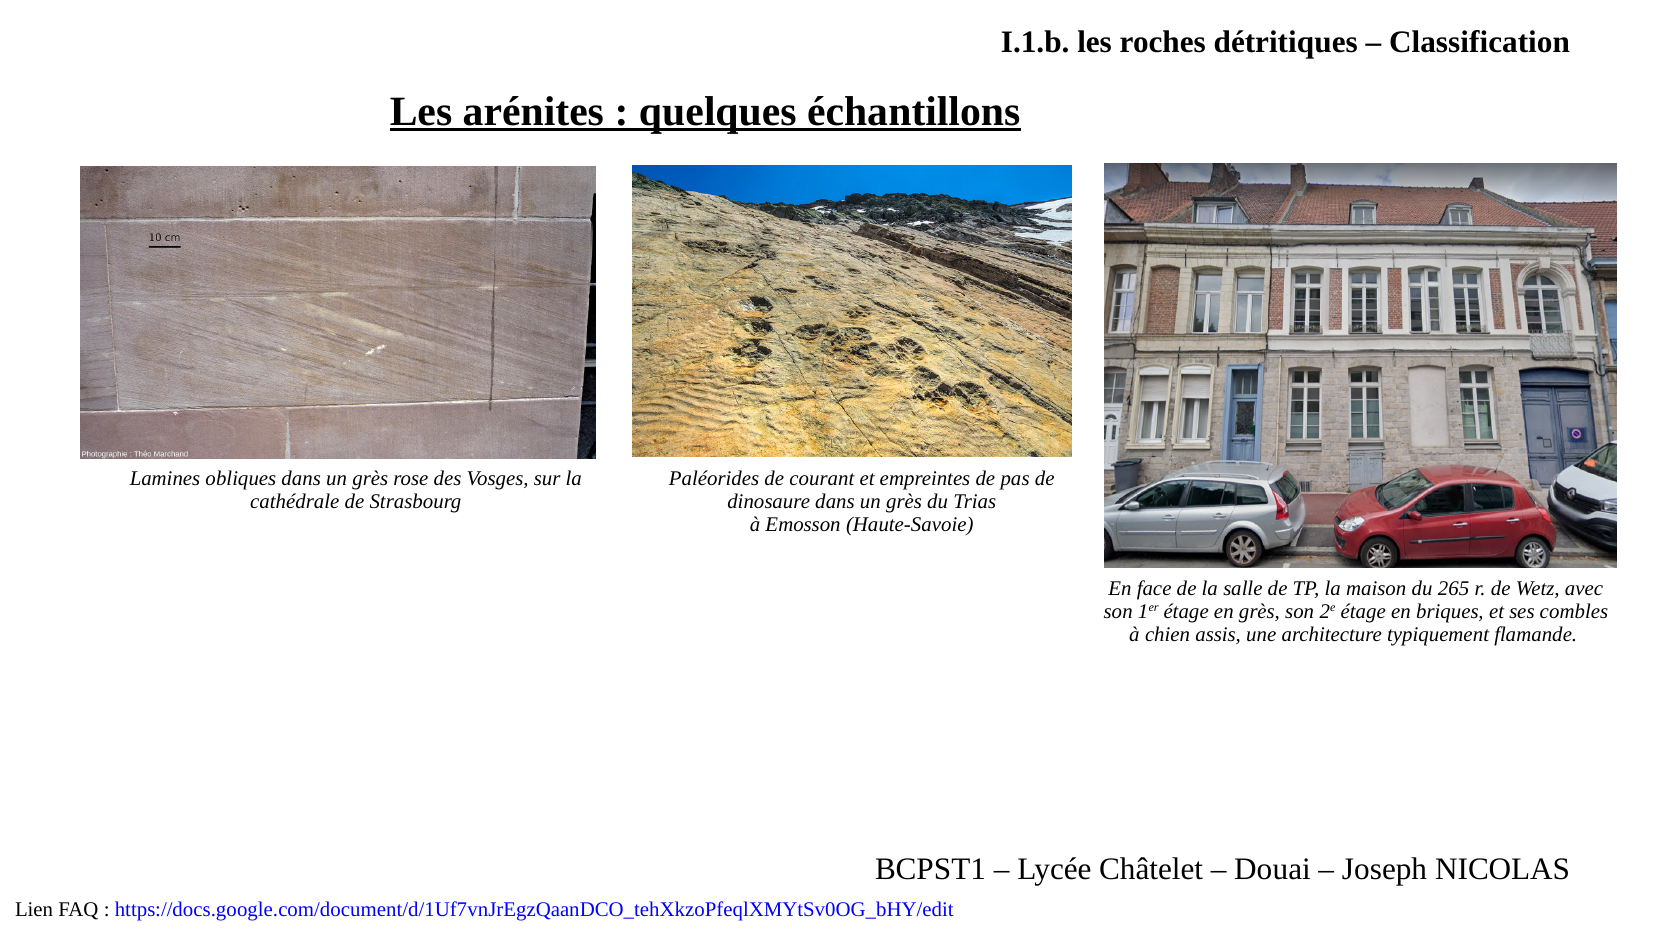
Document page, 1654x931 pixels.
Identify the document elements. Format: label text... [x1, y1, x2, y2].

picture [1104, 163, 1617, 568]
picture [80, 166, 596, 459]
text_box En face de la salle de TP, la maison du 265 r. de Wetz, avec son 1er étage en grès, son 2e étage en briques, et ses combles à chien assis, une architecture typiquement flamande. [1100, 577, 1612, 691]
text_box I.1.b. les roches détritiques – Classification [637, 5, 1572, 78]
picture [632, 165, 1072, 457]
text_box Les arénites : quelques échantillons [94, 88, 1595, 157]
text_box BCPST1 – Lycée Châtelet – Douai – Joseph NICOLAS [637, 832, 1571, 905]
text_box Lamines obliques dans un grès rose des Vosges, sur la cathédrale de Strasbourg [87, 467, 625, 581]
text_box Lien FAQ : https://docs.google.com/document/d/1Uf7vnJrEgzQaanDCO_tehXkzoPfeqlXMYtSv0OG_bHY/edit [0, 897, 993, 931]
text_box Paléorides de courant et empreintes de pas de dinosaure dans un grès du Trias à Emosson (Haute-Savoie) [631, 467, 1093, 582]
